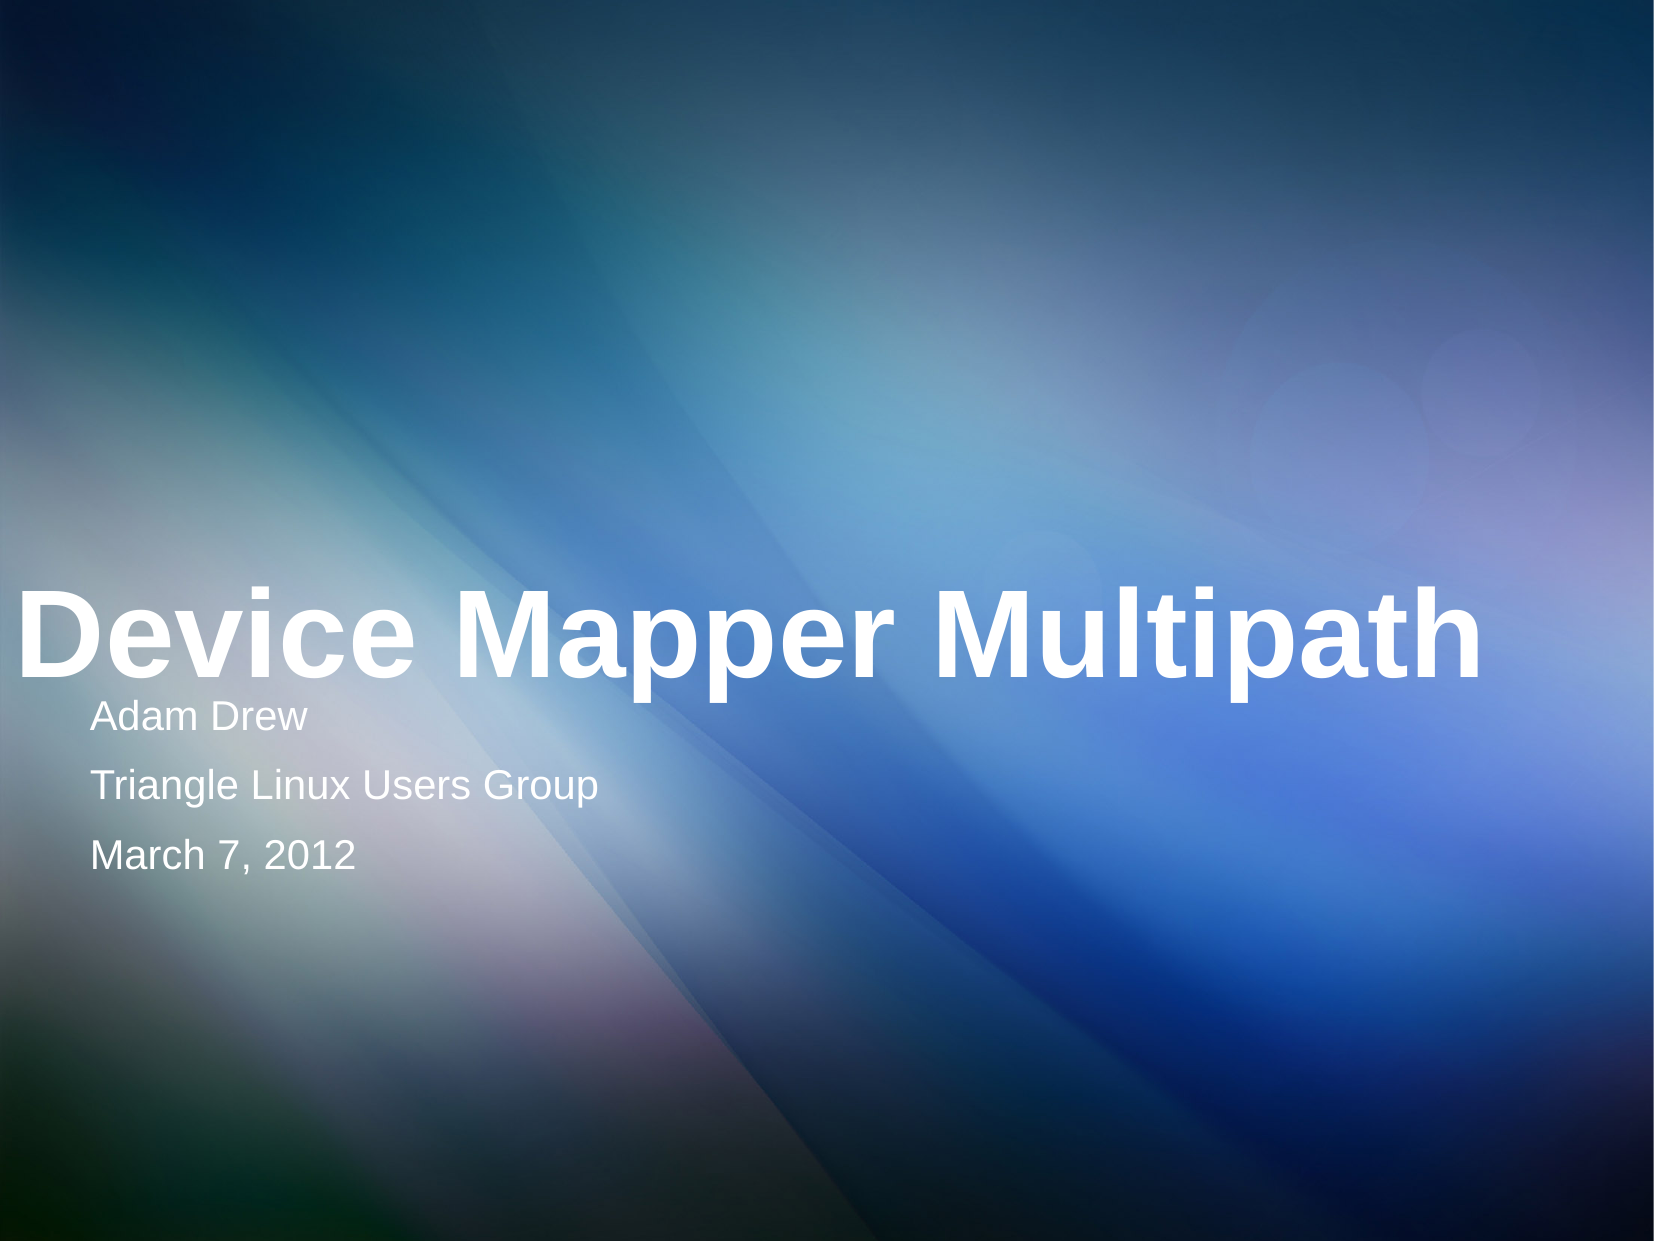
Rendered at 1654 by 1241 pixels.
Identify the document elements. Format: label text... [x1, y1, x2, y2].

picture [0, 0, 1654, 1241]
text_box Device Mapper Multipath [0, 487, 1538, 755]
text_box Adam Drew Triangle Linux Users Group March 7, 2012 [75, 661, 1342, 863]
